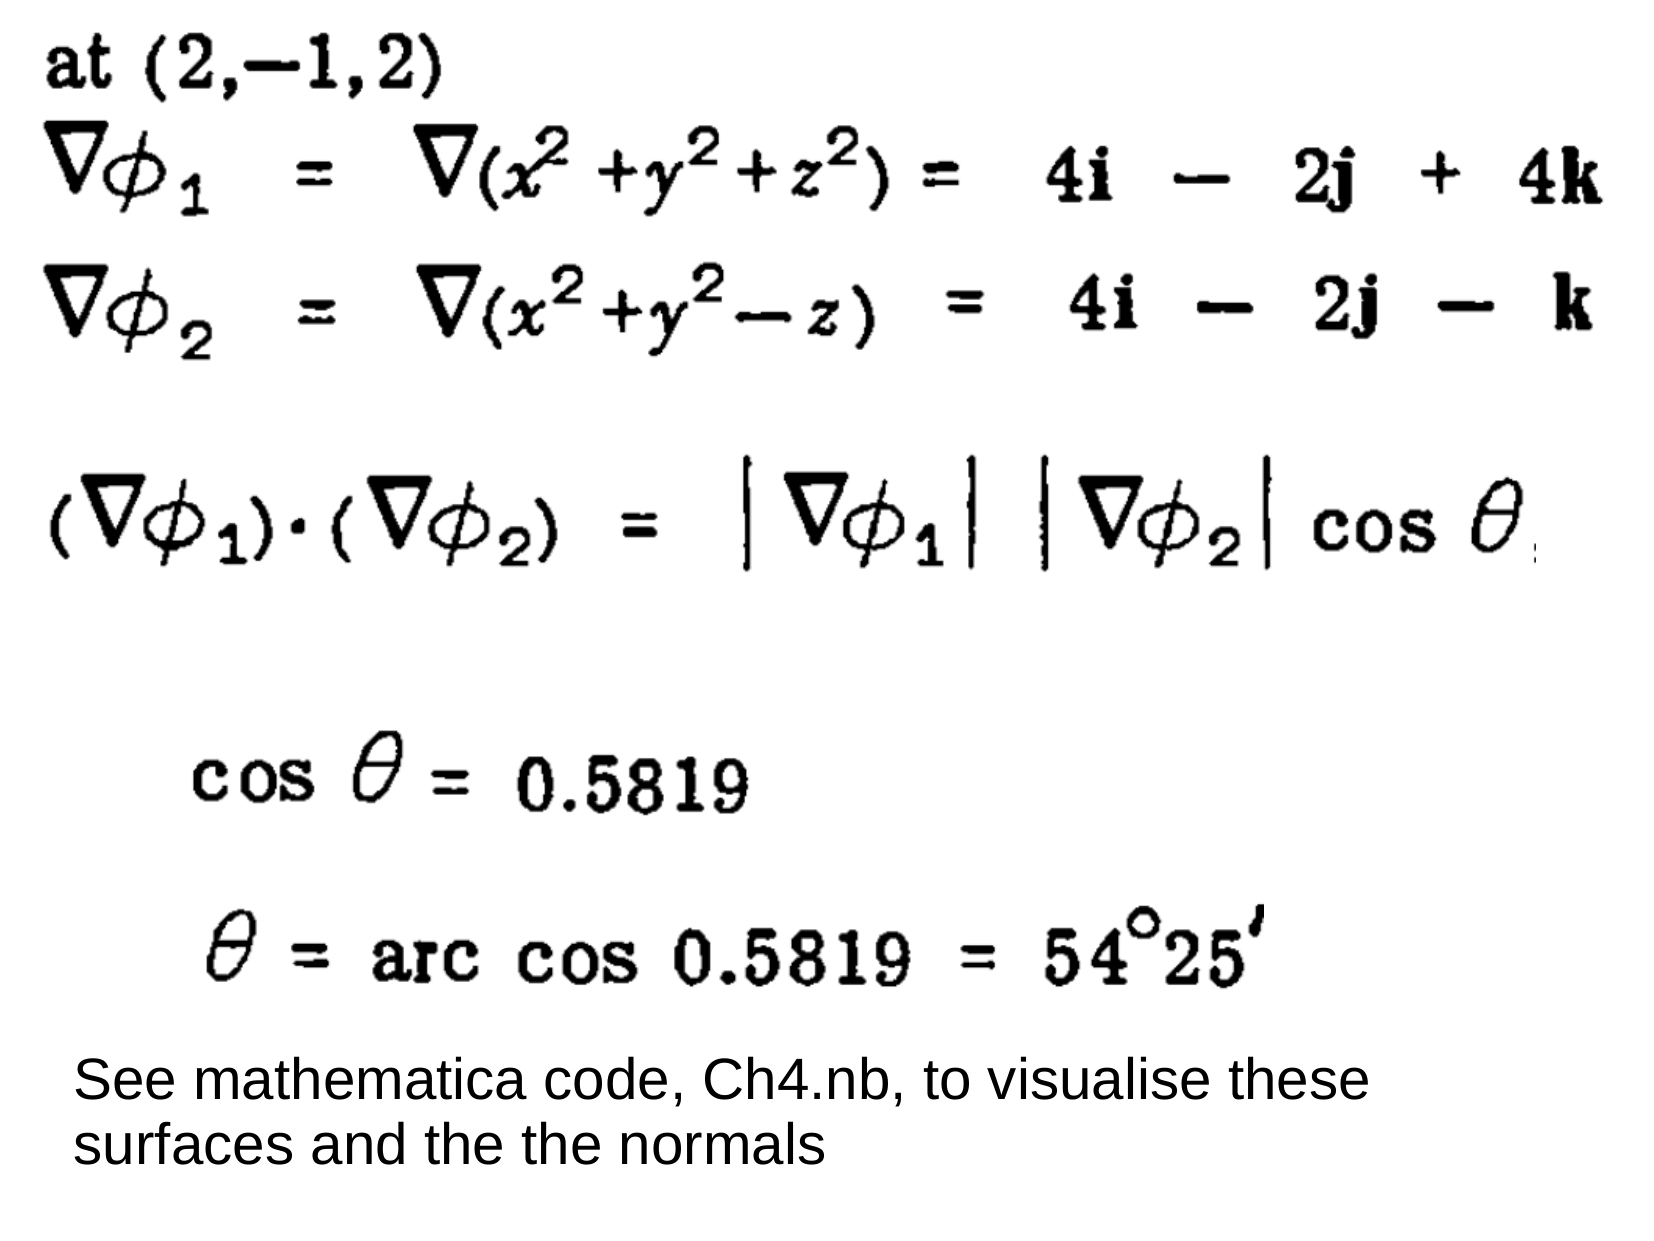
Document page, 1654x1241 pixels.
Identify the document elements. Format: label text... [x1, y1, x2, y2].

picture [921, 118, 1637, 234]
picture [933, 248, 1615, 355]
picture [31, 429, 1536, 591]
picture [15, 22, 910, 378]
text_box See mathematica code, Ch4.nb, to visualise these surfaces and the the normals [59, 1039, 1583, 1185]
picture [153, 668, 756, 839]
picture [182, 873, 1264, 1004]
